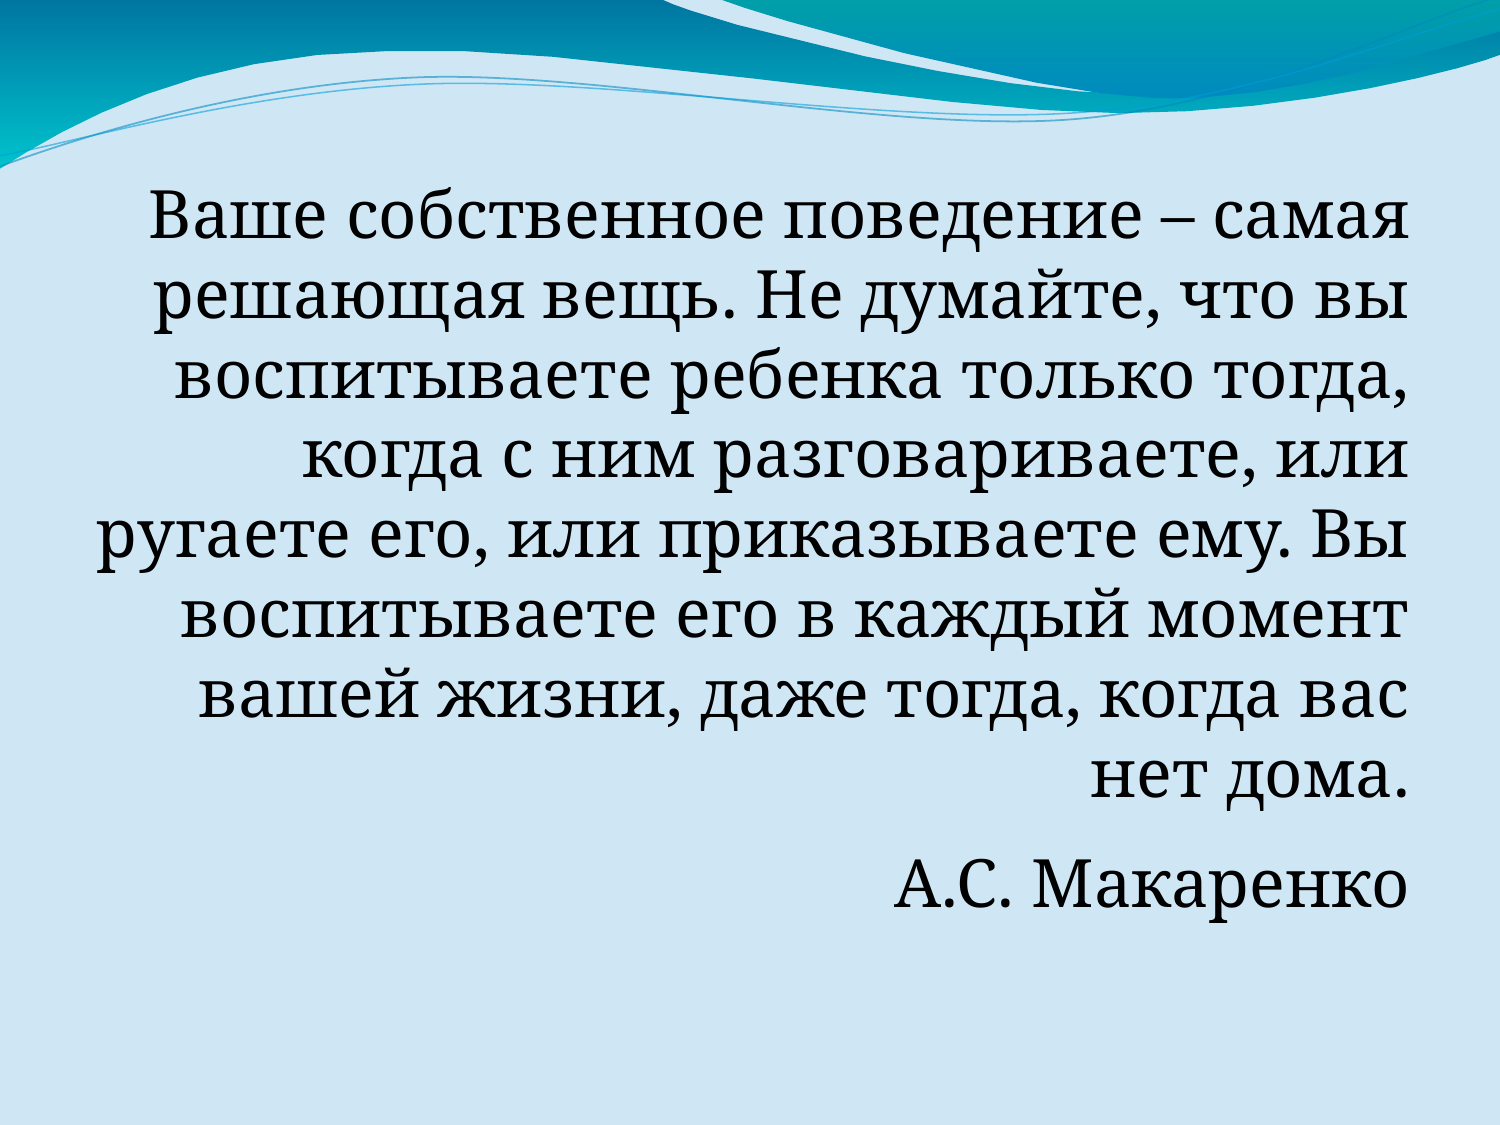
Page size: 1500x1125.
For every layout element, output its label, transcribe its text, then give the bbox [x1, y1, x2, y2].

list Ваше собственное поведение – самая решающая вещь. Не думайте, что вы воспитываете ребенка только тогда, когда с ним разговариваете, или ругаете его, или приказываете ему. Вы воспитываете его в каждый момент вашей жизни, даже тогда, когда вас нет дома. А.С. Макаренко [75, 164, 1425, 1038]
title [75, 115, 1032, 129]
